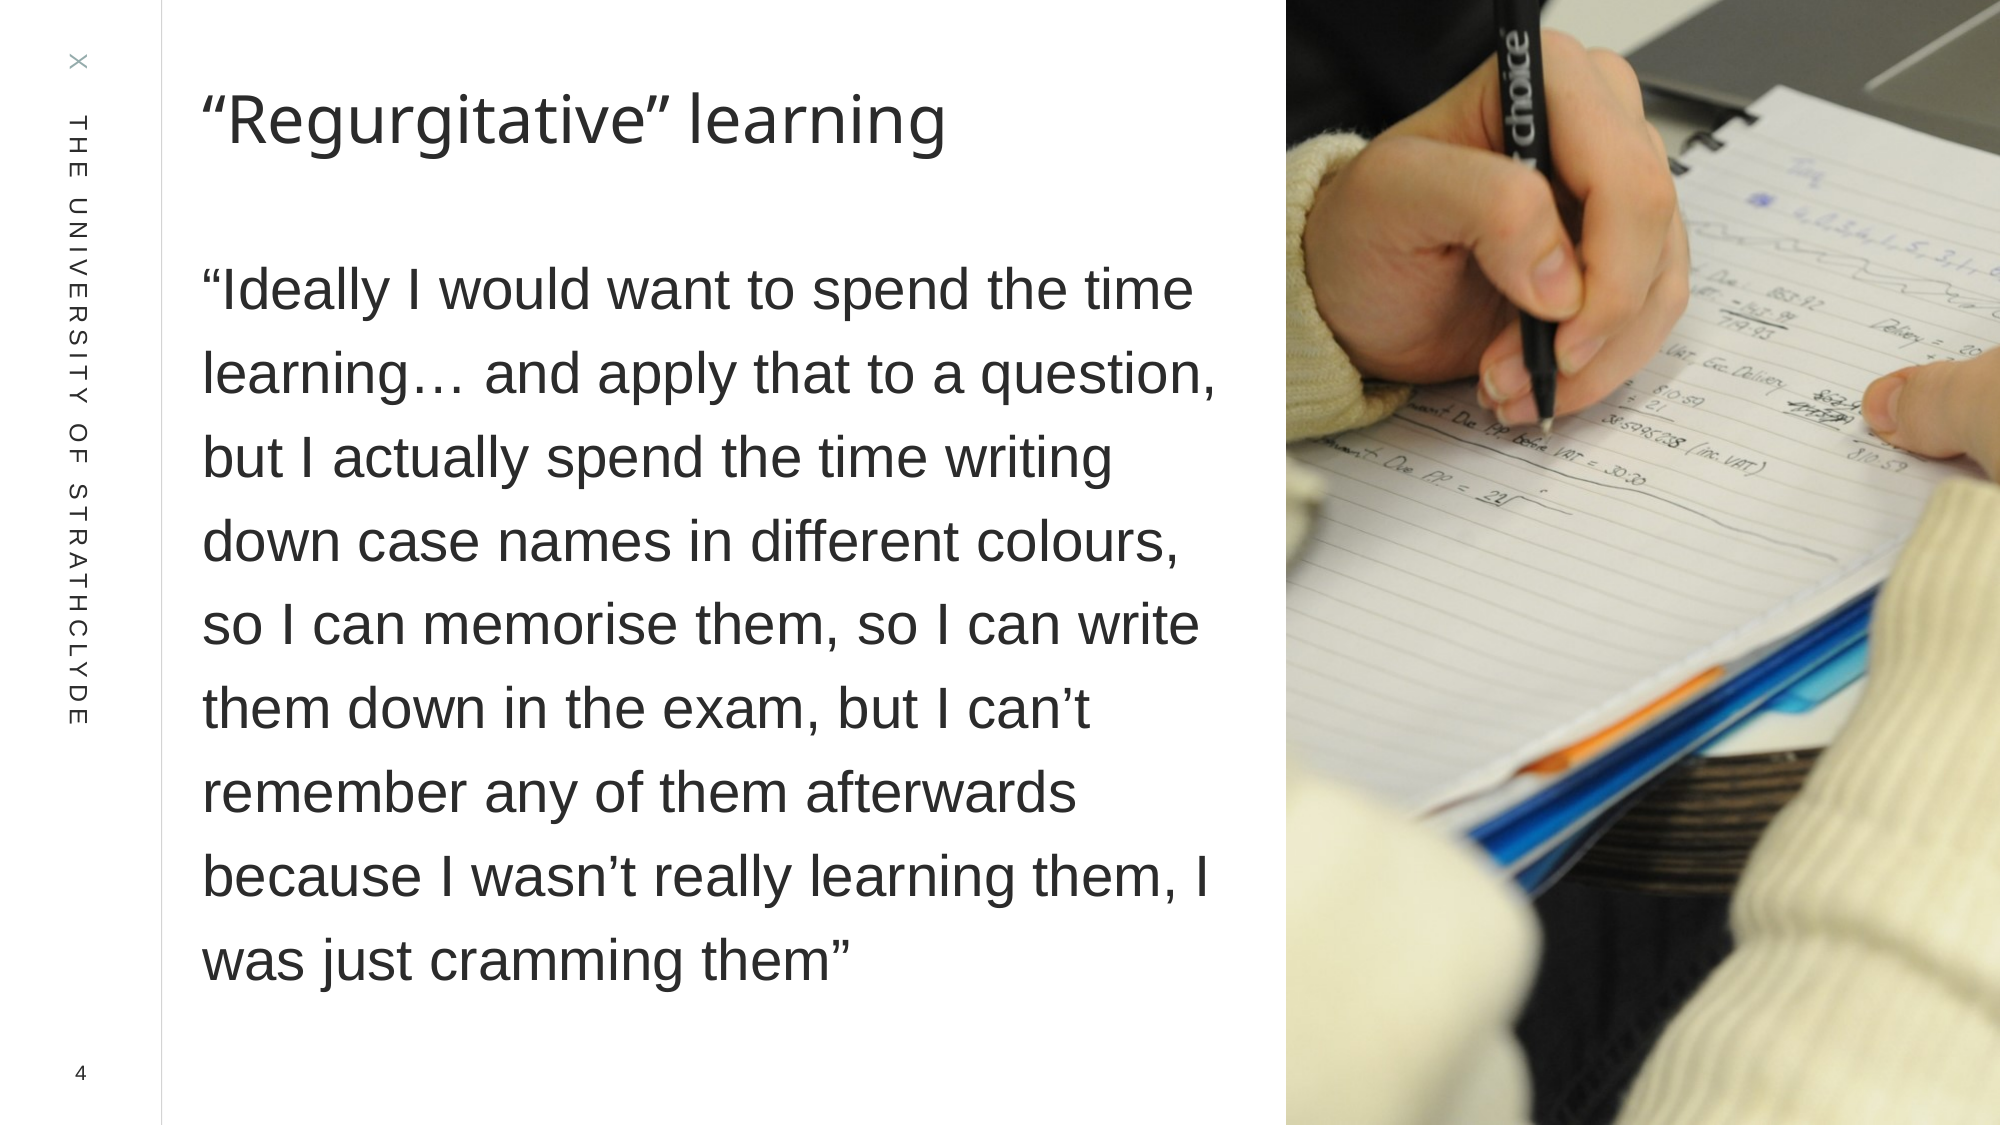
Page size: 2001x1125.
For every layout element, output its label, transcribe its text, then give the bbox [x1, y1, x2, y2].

list “Ideally I would want to spend the time learning… and apply that to a question, but I actually spend the time writing down case names in different colours, so I can memorise them, so I can write them down in the exam, but I can’t remember any of them afterwards because I wasn’t really learning them, I was just cramming them” [202, 229, 1220, 1053]
text_box 4 [38, 1052, 123, 1091]
picture [1286, 0, 2000, 1125]
title “Regurgitative” learning [202, 60, 1117, 229]
